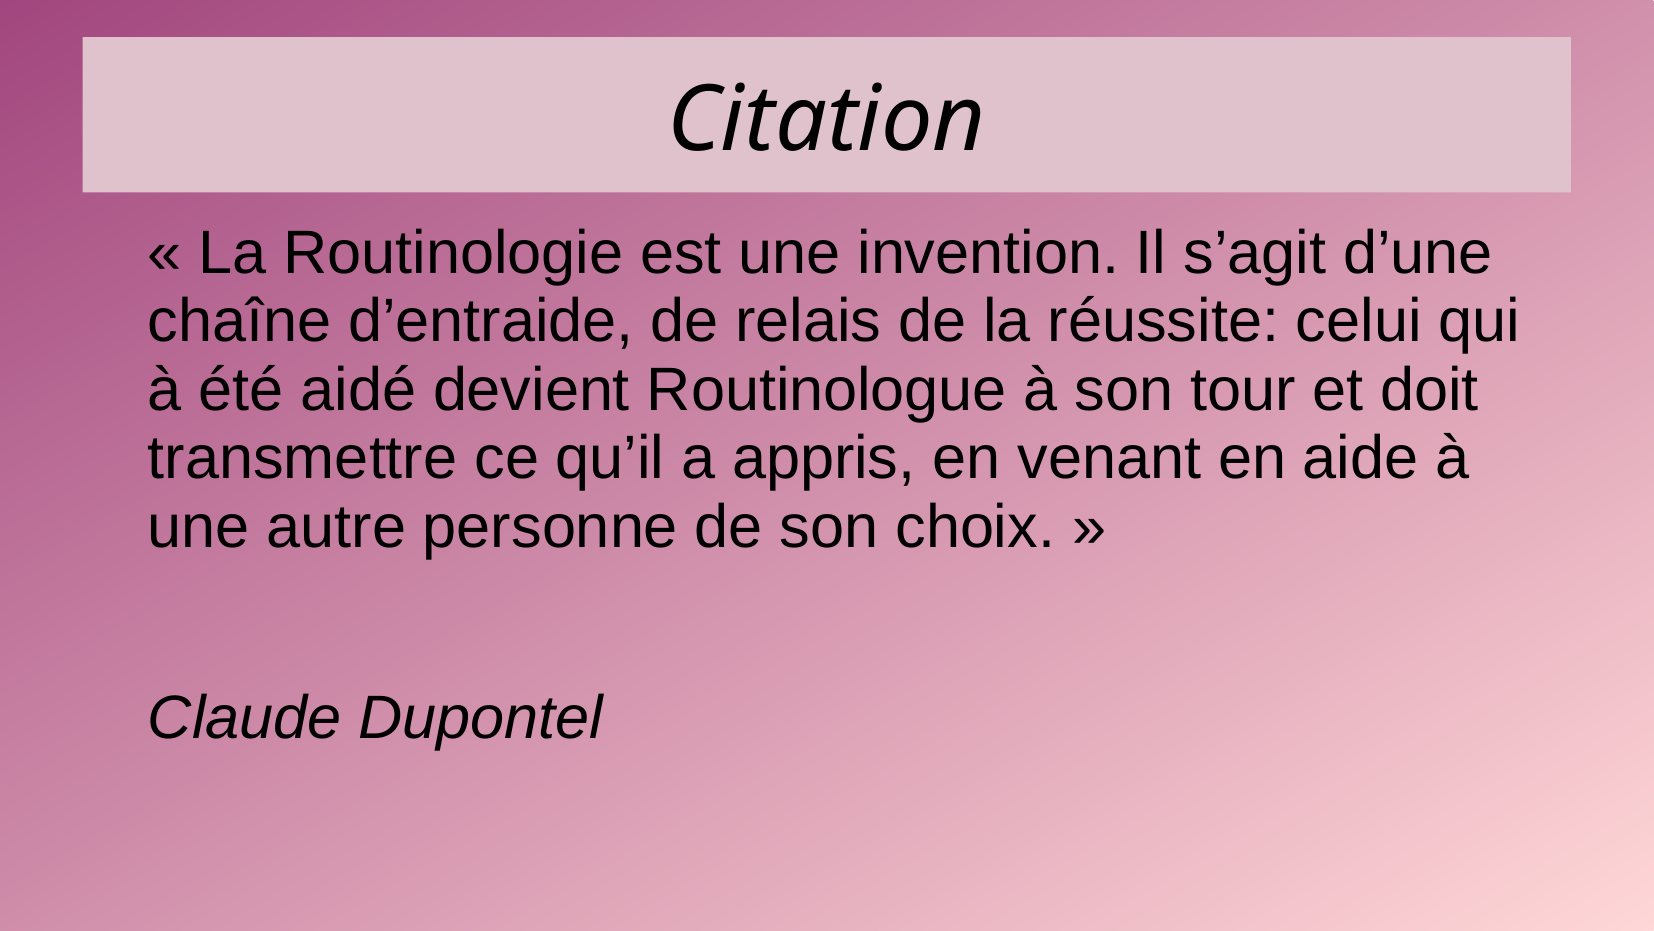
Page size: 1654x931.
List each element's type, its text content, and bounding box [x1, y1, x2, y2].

list « La Routinologie est une invention. Il s’agit d’une chaîne d’entraide, de relais de la réussite: celui qui à été aidé devient Routinologue à son tour et doit transmettre ce qu’il a appris, en venant en aide à une autre personne de son choix. » Claude Dupontel [82, 217, 1571, 758]
title Citation [82, 37, 1571, 193]
